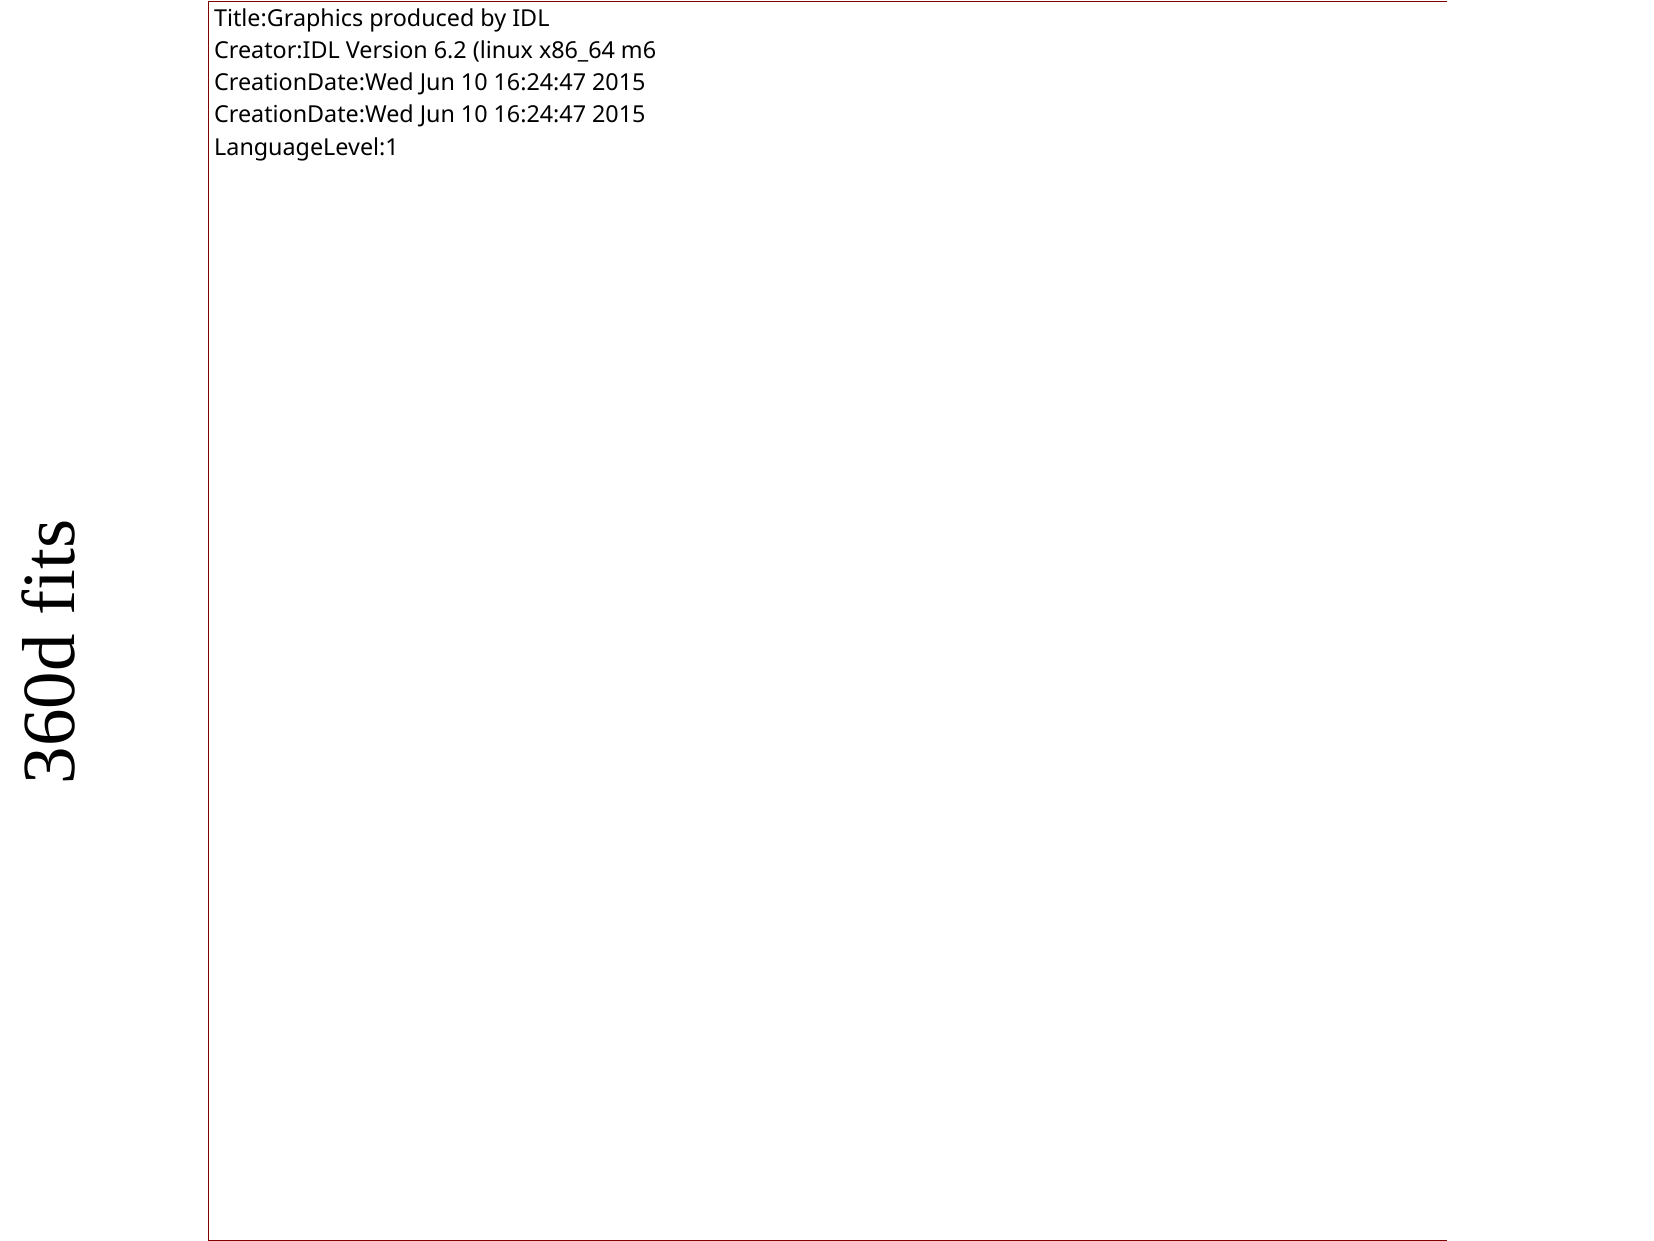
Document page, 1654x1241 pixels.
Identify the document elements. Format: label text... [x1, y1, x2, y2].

text_box 360d fits [0, 441, 99, 799]
picture [206, 0, 1447, 1241]
